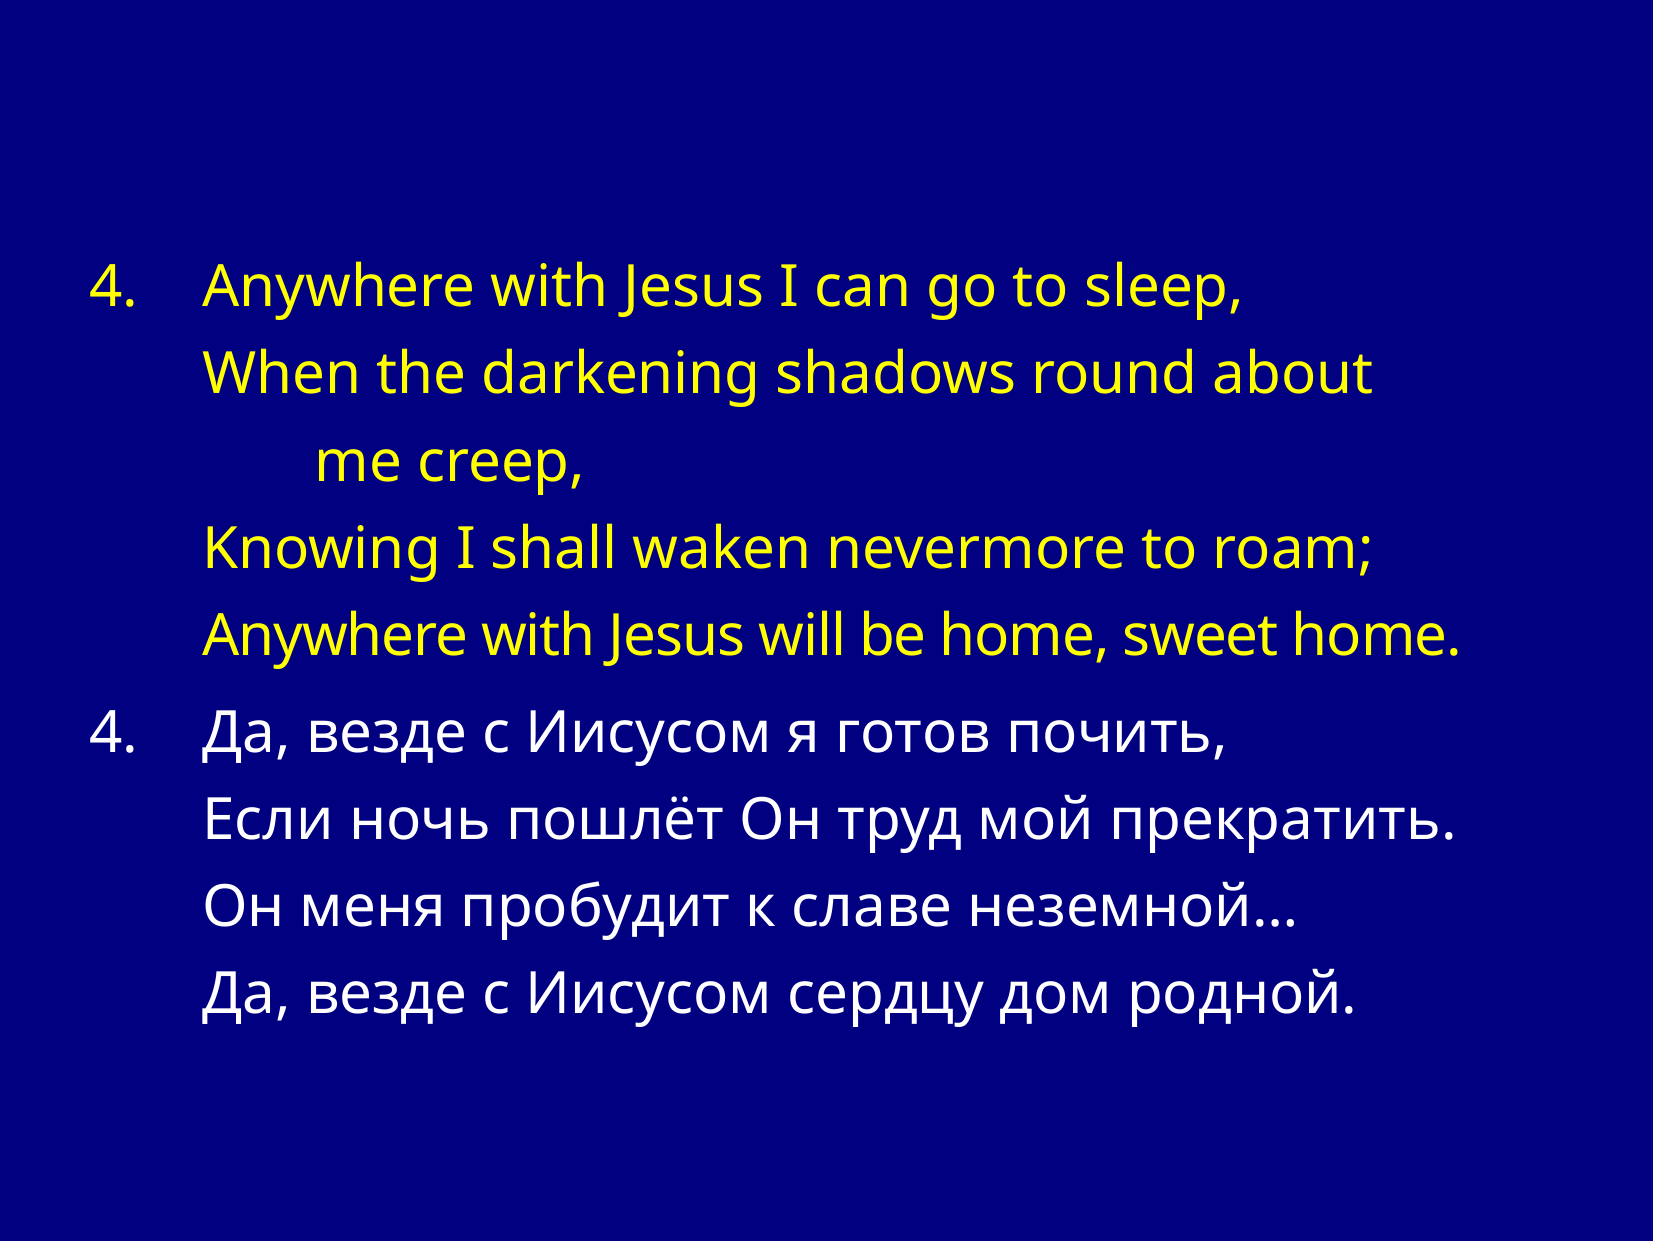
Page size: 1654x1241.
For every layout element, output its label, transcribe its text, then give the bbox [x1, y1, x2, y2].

text_box 4. Да, везде с Иисусом я готов почить, Если ночь пошлёт Он труд мой прекратить. Он меня пробудит к славе неземной… Да, везде с Иисусом сердцу дом родной. [75, 675, 1576, 1163]
text_box 4. Anywhere with Jesus I can go to sleep, When the darkening shadows round about me creep, Knowing I shall waken nevermore to roam; Anywhere with Jesus will be home, sweet home. [75, 150, 1653, 638]
